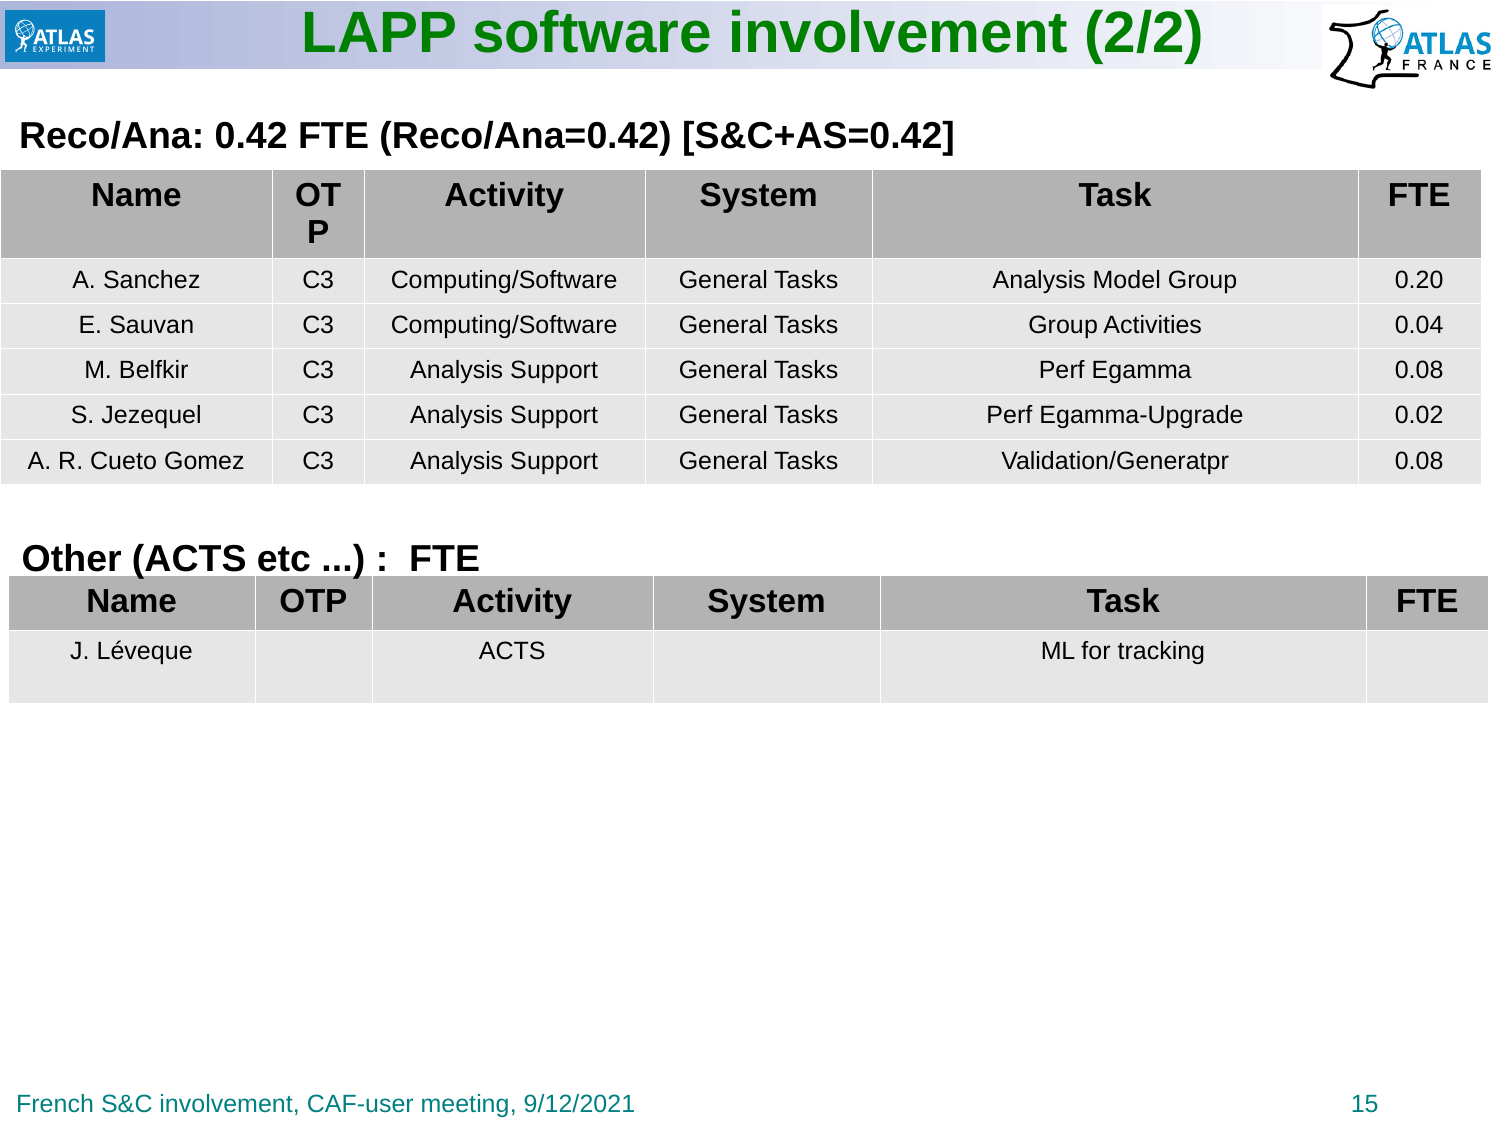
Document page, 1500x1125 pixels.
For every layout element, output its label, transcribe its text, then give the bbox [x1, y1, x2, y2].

table_cell C3 [273, 304, 364, 348]
table_header Task [881, 576, 1366, 630]
table_cell E. Sauvan [1, 304, 272, 348]
table_cell Perf Egamma-Upgrade [873, 395, 1358, 439]
table_cell ACTS [373, 631, 653, 703]
table_cell General Tasks [646, 349, 872, 394]
table_cell C3 [273, 395, 364, 439]
table_header Name [1, 170, 272, 258]
table_cell M. Belfkir [1, 349, 272, 394]
table_cell ML for tracking [881, 631, 1366, 703]
table_header OTP [256, 623, 372, 630]
table_cell General Tasks [646, 395, 872, 439]
table_cell Computing/Software [365, 304, 645, 348]
table_cell A. R. Cueto Gomez [1, 440, 272, 484]
text_box Other (ACTS etc ...) : FTE [6, 526, 1188, 623]
table_cell C3 [273, 259, 364, 303]
table_cell General Tasks [646, 304, 872, 348]
table_header Task [873, 170, 1358, 258]
table_cell 0.08 [1359, 349, 1481, 394]
table_header FTE [1367, 576, 1488, 630]
table_cell Validation/Generatpr [873, 440, 1358, 484]
table_header System [646, 170, 872, 258]
table_cell 0.04 [1359, 304, 1481, 348]
table_header OTP [273, 170, 364, 258]
table_header FTE [1359, 170, 1481, 258]
table_cell General Tasks [646, 440, 872, 484]
table_cell 0.20 [1359, 259, 1481, 303]
table_cell Perf Egamma [873, 349, 1358, 394]
table_cell [1367, 631, 1488, 703]
text_box Reco/Ana: 0.42 FTE (Reco/Ana=0.42) [S&C+AS=0.42] [4, 103, 1500, 201]
table_cell C3 [273, 349, 364, 394]
table_cell [654, 631, 880, 703]
table_header Name [9, 623, 255, 630]
table_cell Analysis Model Group [873, 259, 1358, 303]
table_cell S. Jezequel [1, 395, 272, 439]
table_header Activity [373, 623, 653, 630]
table_cell 0.02 [1359, 395, 1481, 439]
table_cell 0.08 [1359, 440, 1481, 484]
table_header Activity [365, 170, 645, 258]
table_cell Analysis Support [365, 349, 645, 394]
table_cell A. Sanchez [1, 259, 272, 303]
text_box LAPP software involvement (2/2) [5, 0, 1500, 103]
table_cell Analysis Support [365, 395, 645, 439]
table_header System [654, 623, 880, 630]
table_cell C3 [273, 440, 364, 484]
table_cell General Tasks [646, 259, 872, 303]
table_cell [256, 631, 372, 703]
table_cell Computing/Software [365, 259, 645, 303]
table_cell Analysis Support [365, 440, 645, 484]
table_cell Group Activities [873, 304, 1358, 348]
table_cell J. Léveque [9, 631, 255, 703]
